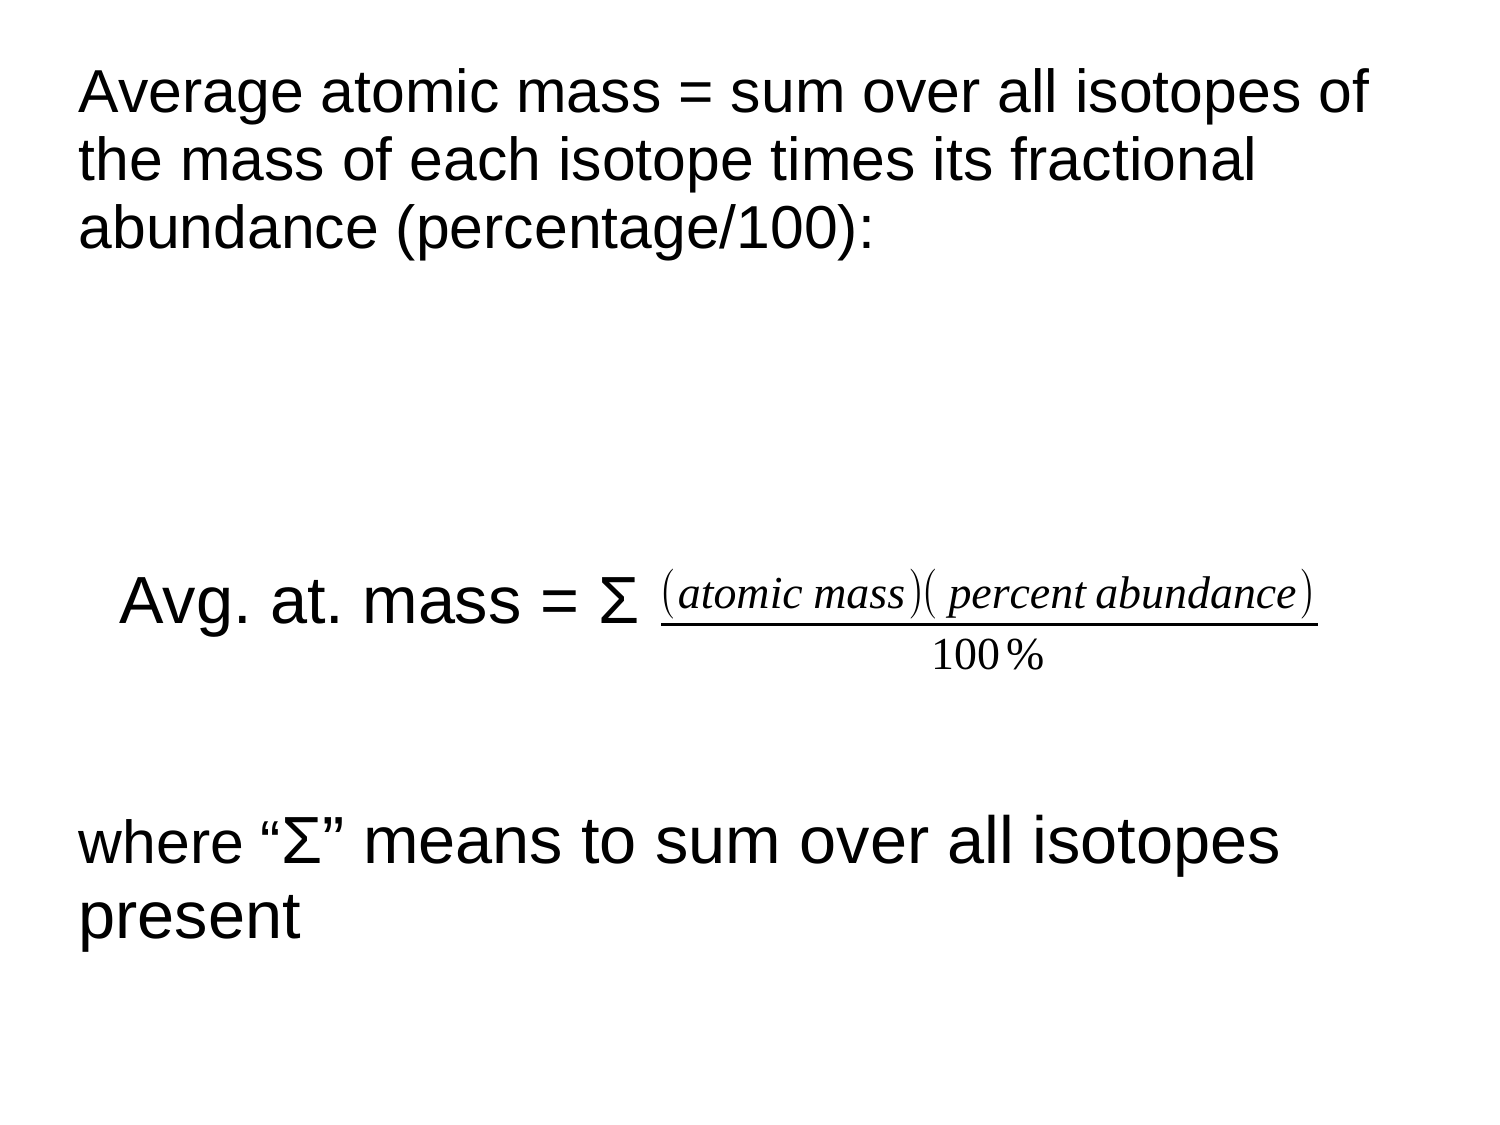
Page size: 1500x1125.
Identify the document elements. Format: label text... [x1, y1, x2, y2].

subtitle Average atomic mass = sum over all isotopes of the mass of each isotope times its fractional abundance (percentage/100): where “Σ” means to sum over all isotopes present [78, 57, 1429, 1088]
chart [681, 568, 1330, 681]
text_box Avg. at. mass = Σ [105, 555, 681, 721]
